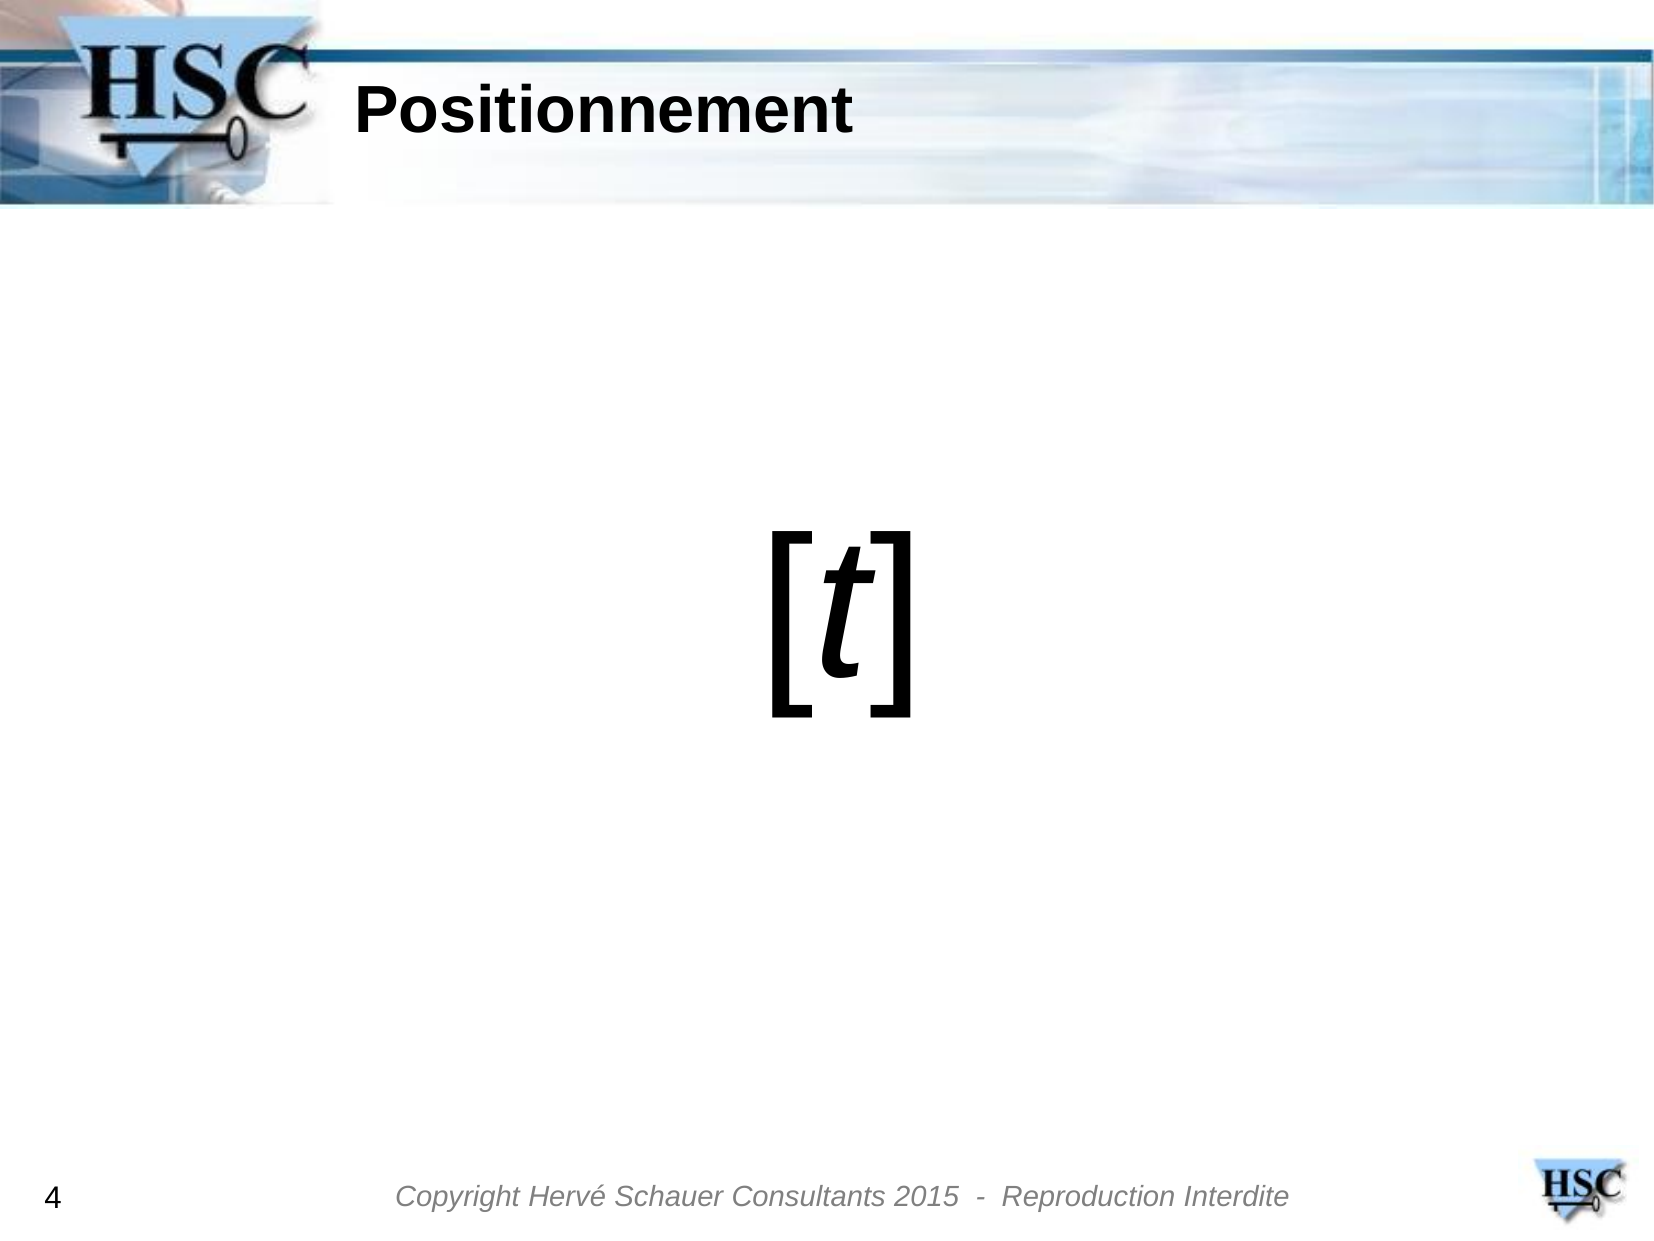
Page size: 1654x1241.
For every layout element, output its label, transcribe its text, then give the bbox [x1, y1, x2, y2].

list [t] [59, 236, 1625, 1152]
title Positionnement [354, 2, 1654, 210]
